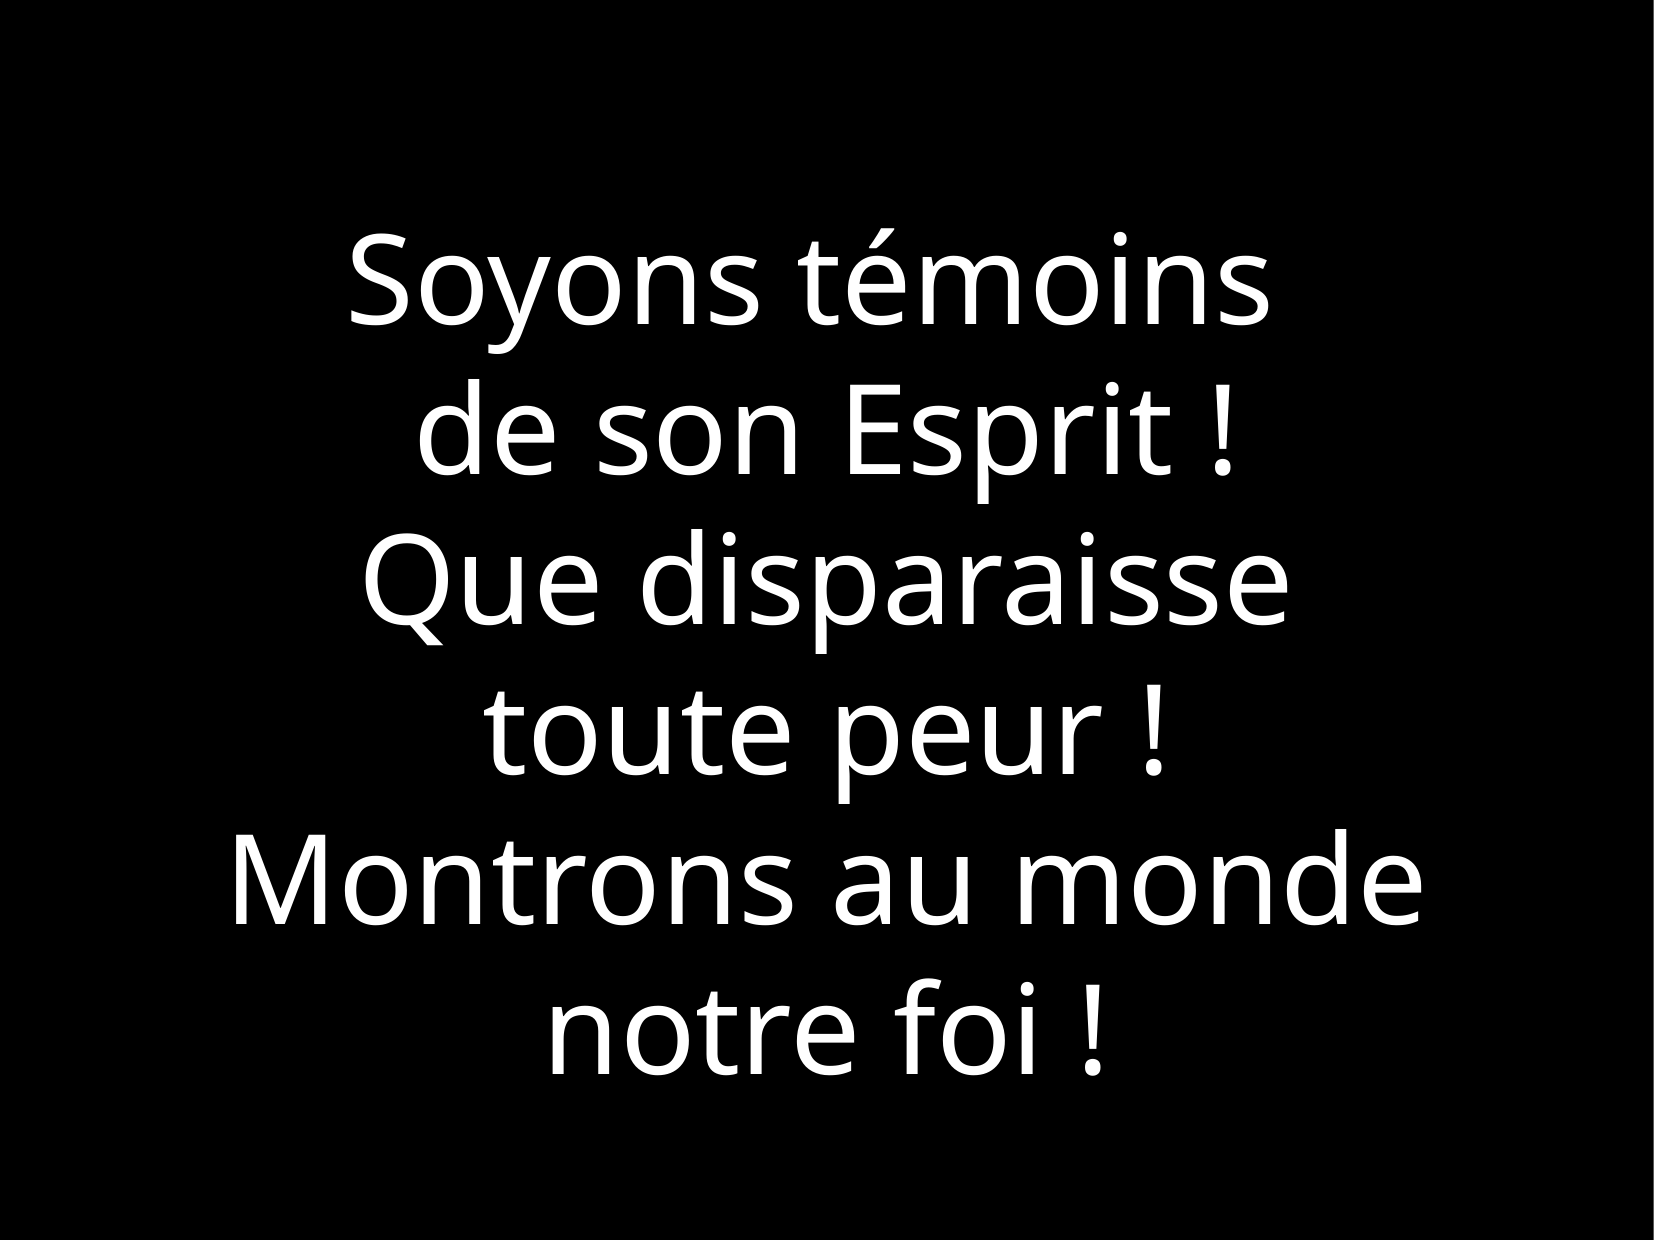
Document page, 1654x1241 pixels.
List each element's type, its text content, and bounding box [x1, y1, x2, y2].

title Soyons témoins de son Esprit ! Que disparaisse toute peur ! Montrons au monde notre foi ! [82, 49, 1571, 257]
